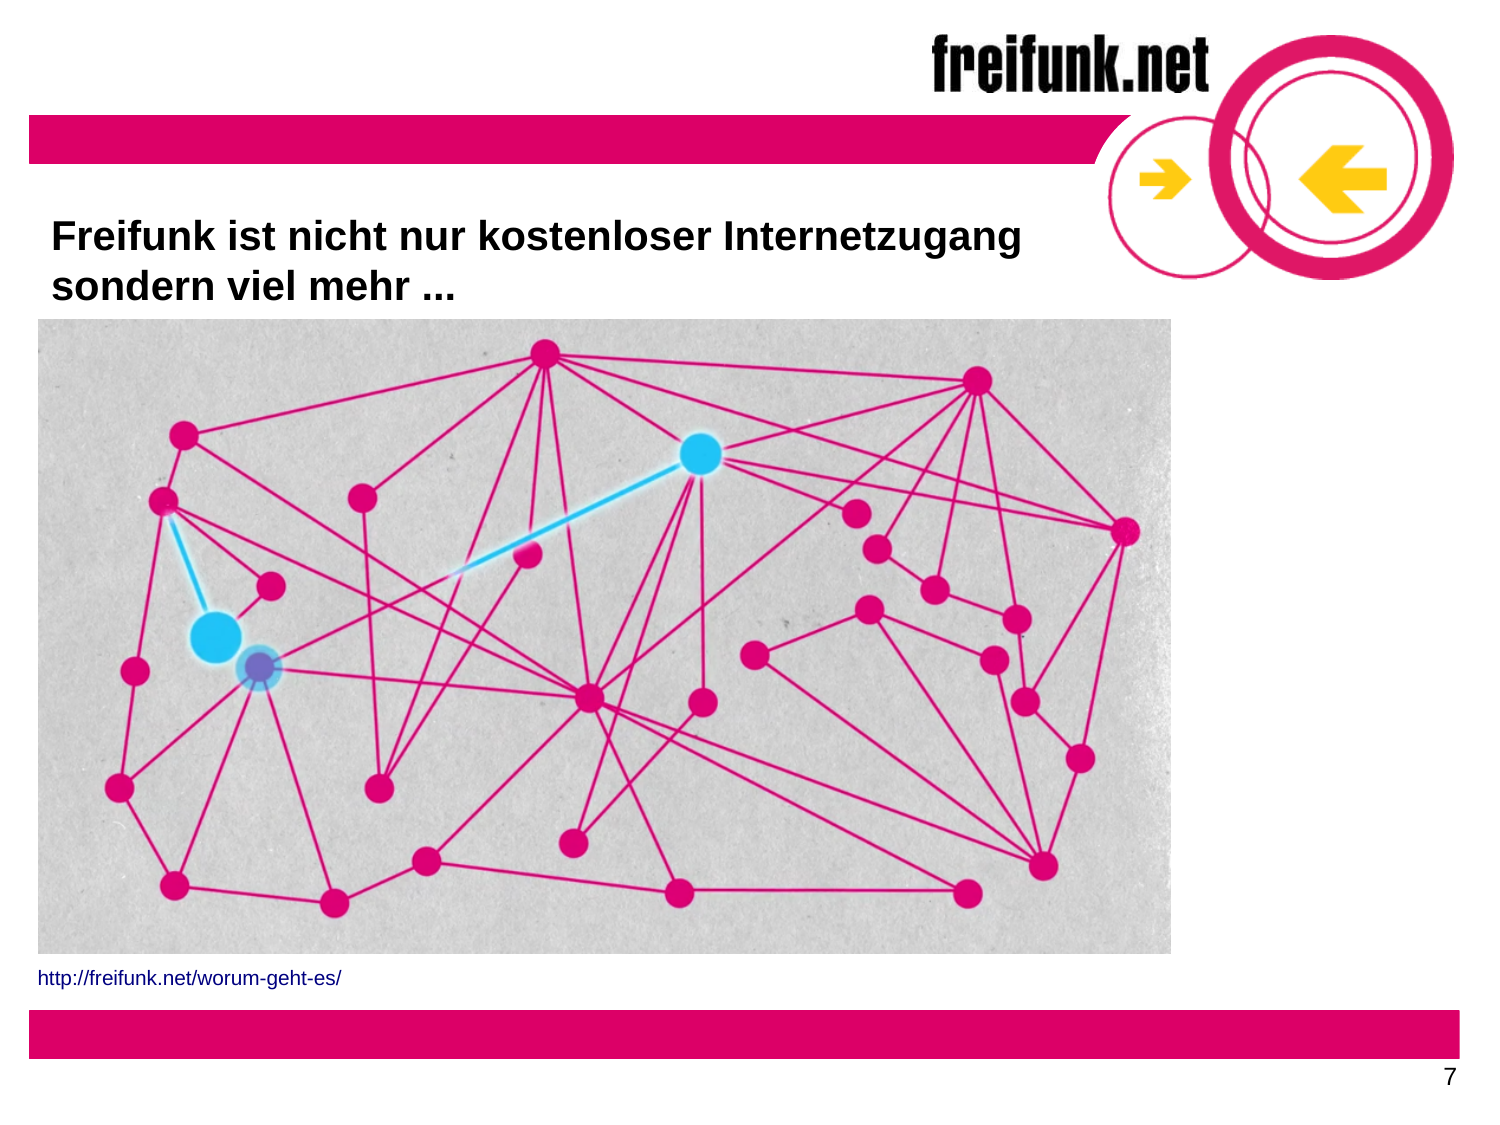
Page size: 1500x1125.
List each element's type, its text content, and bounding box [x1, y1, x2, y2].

picture [932, 34, 1454, 280]
text_box Video [61, 278, 1291, 1071]
picture [38, 319, 1171, 954]
text_box http://freifunk.net/worum-geht-es/ [37, 965, 588, 1008]
text_box Freifunk ist nicht nur kostenloser Internetzugang sondern viel mehr ... [51, 209, 1044, 314]
